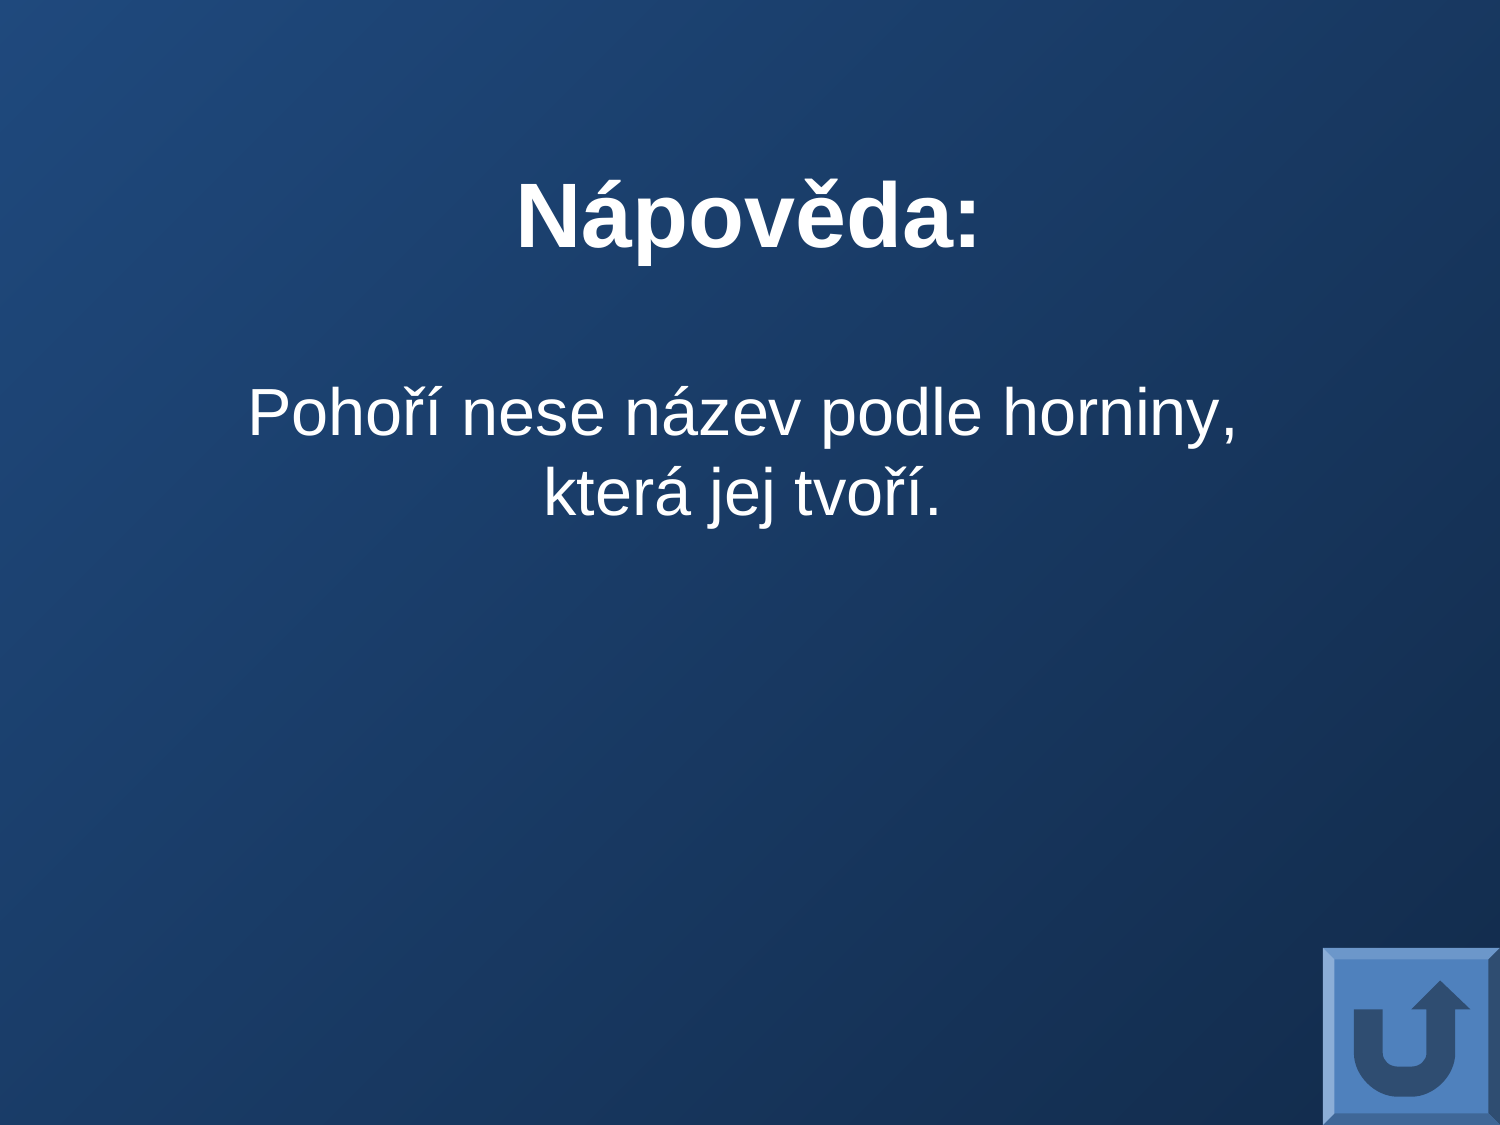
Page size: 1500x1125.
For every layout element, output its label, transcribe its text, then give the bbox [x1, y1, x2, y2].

text_box [1324, 947, 1500, 1125]
text_box Pohoří nese název podle horniny, která jej tvoří. [218, 361, 1269, 650]
title Nápověda: [112, 90, 1388, 332]
